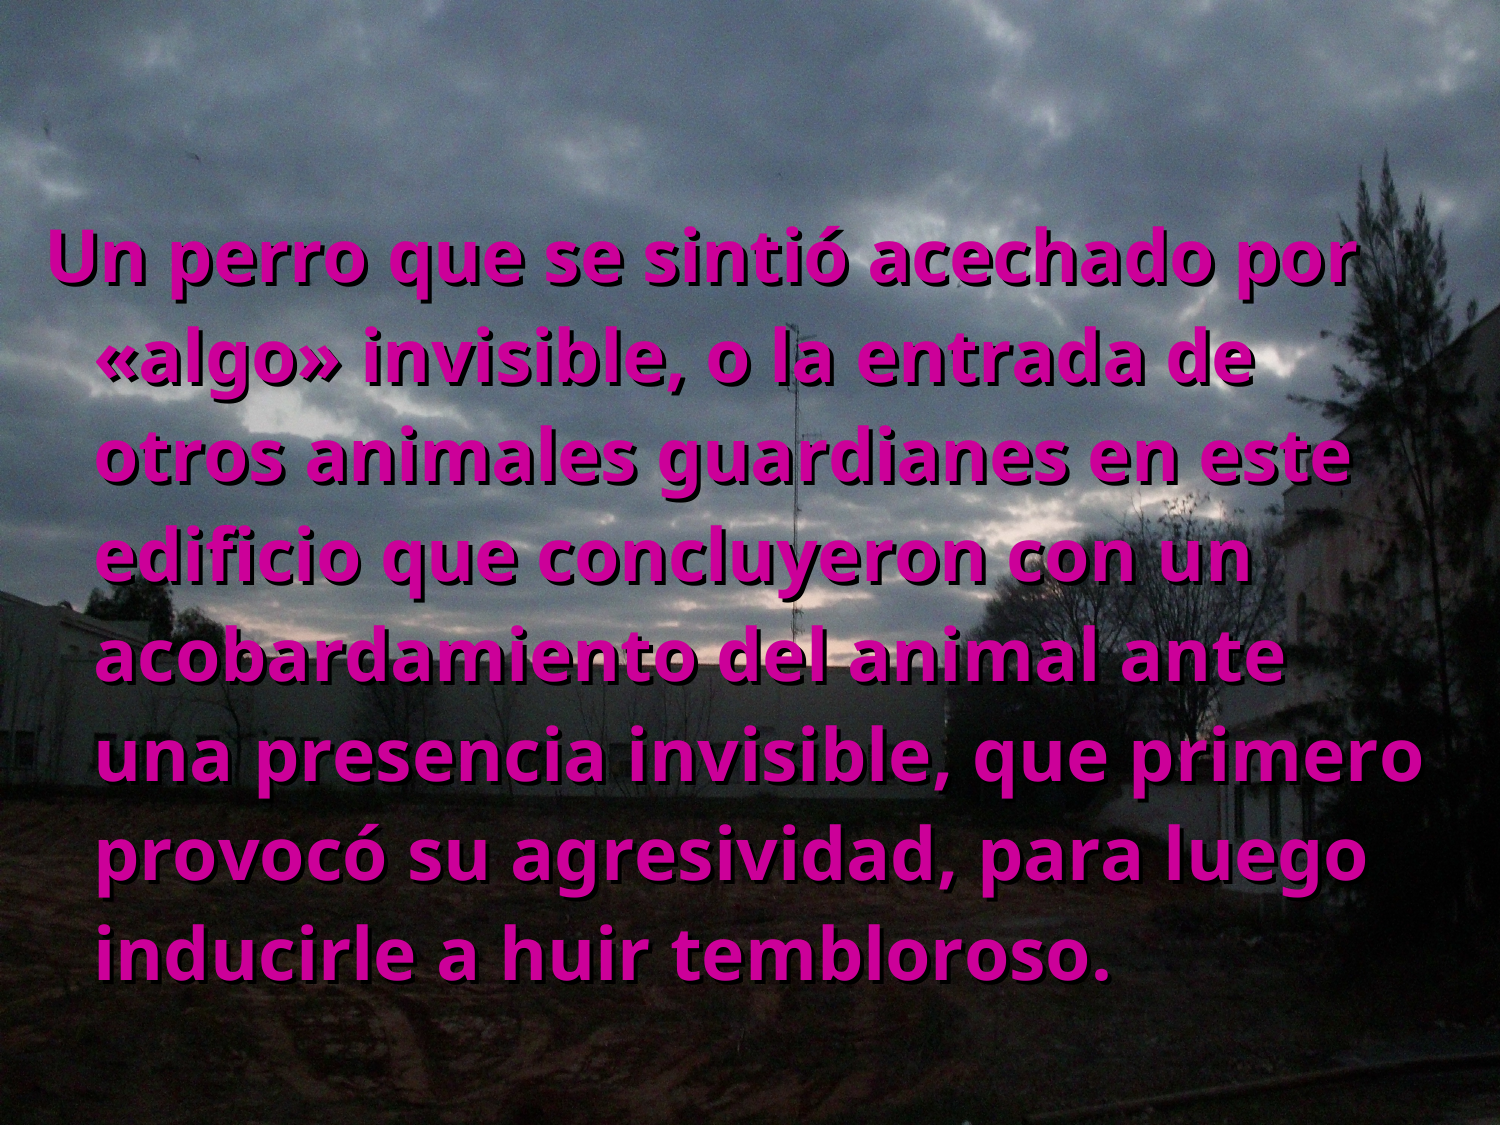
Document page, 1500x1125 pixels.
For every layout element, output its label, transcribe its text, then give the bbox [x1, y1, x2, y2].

list Un perro que se sintió acechado por «algo» invisible, o la entrada de otros animales guardianes en este edificio que concluyeron con un acobardamiento del animal ante una presencia invisible, que primero provocó su agresividad, para luego inducirle a huir tembloroso. [29, 196, 1451, 1094]
picture [0, 0, 1500, 1125]
